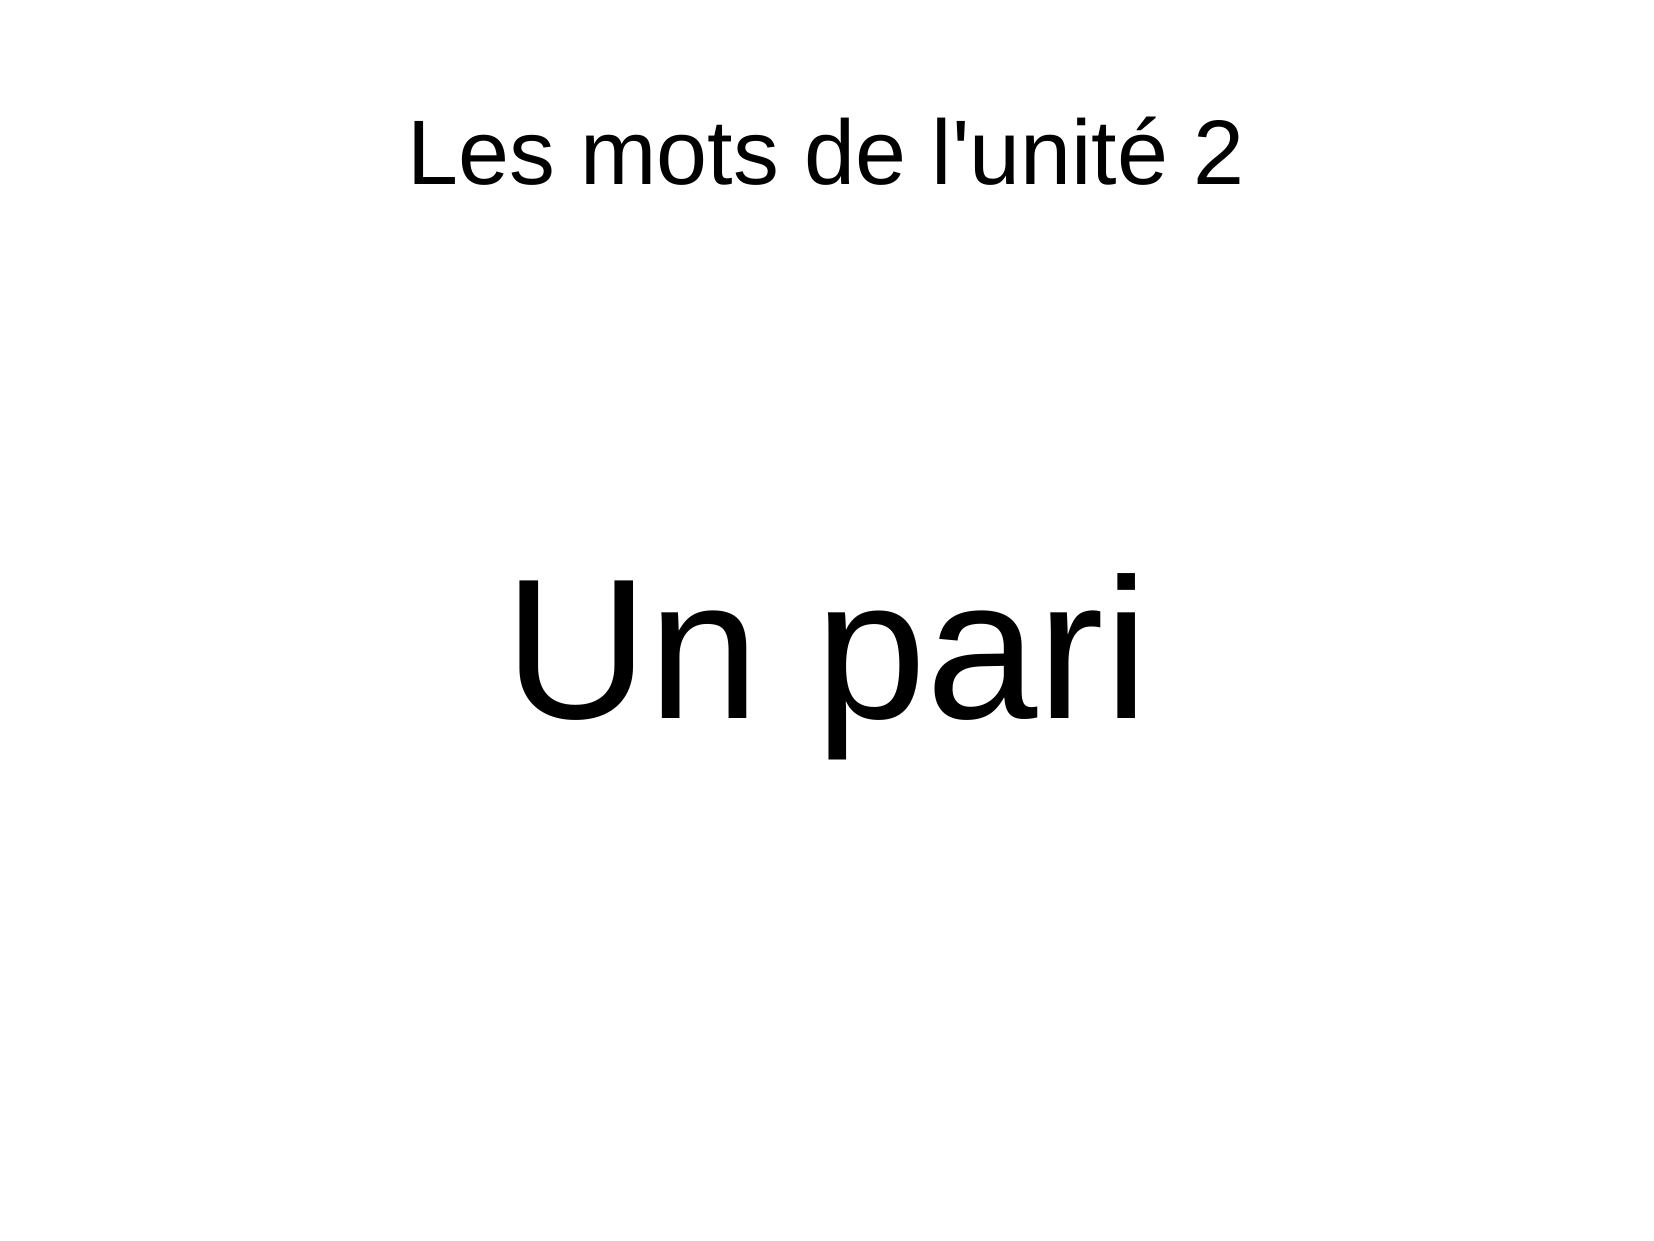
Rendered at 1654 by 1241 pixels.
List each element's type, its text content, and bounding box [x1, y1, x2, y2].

title Les mots de l'unité 2 [82, 49, 1571, 257]
subtitle Un pari [82, 290, 1571, 1010]
